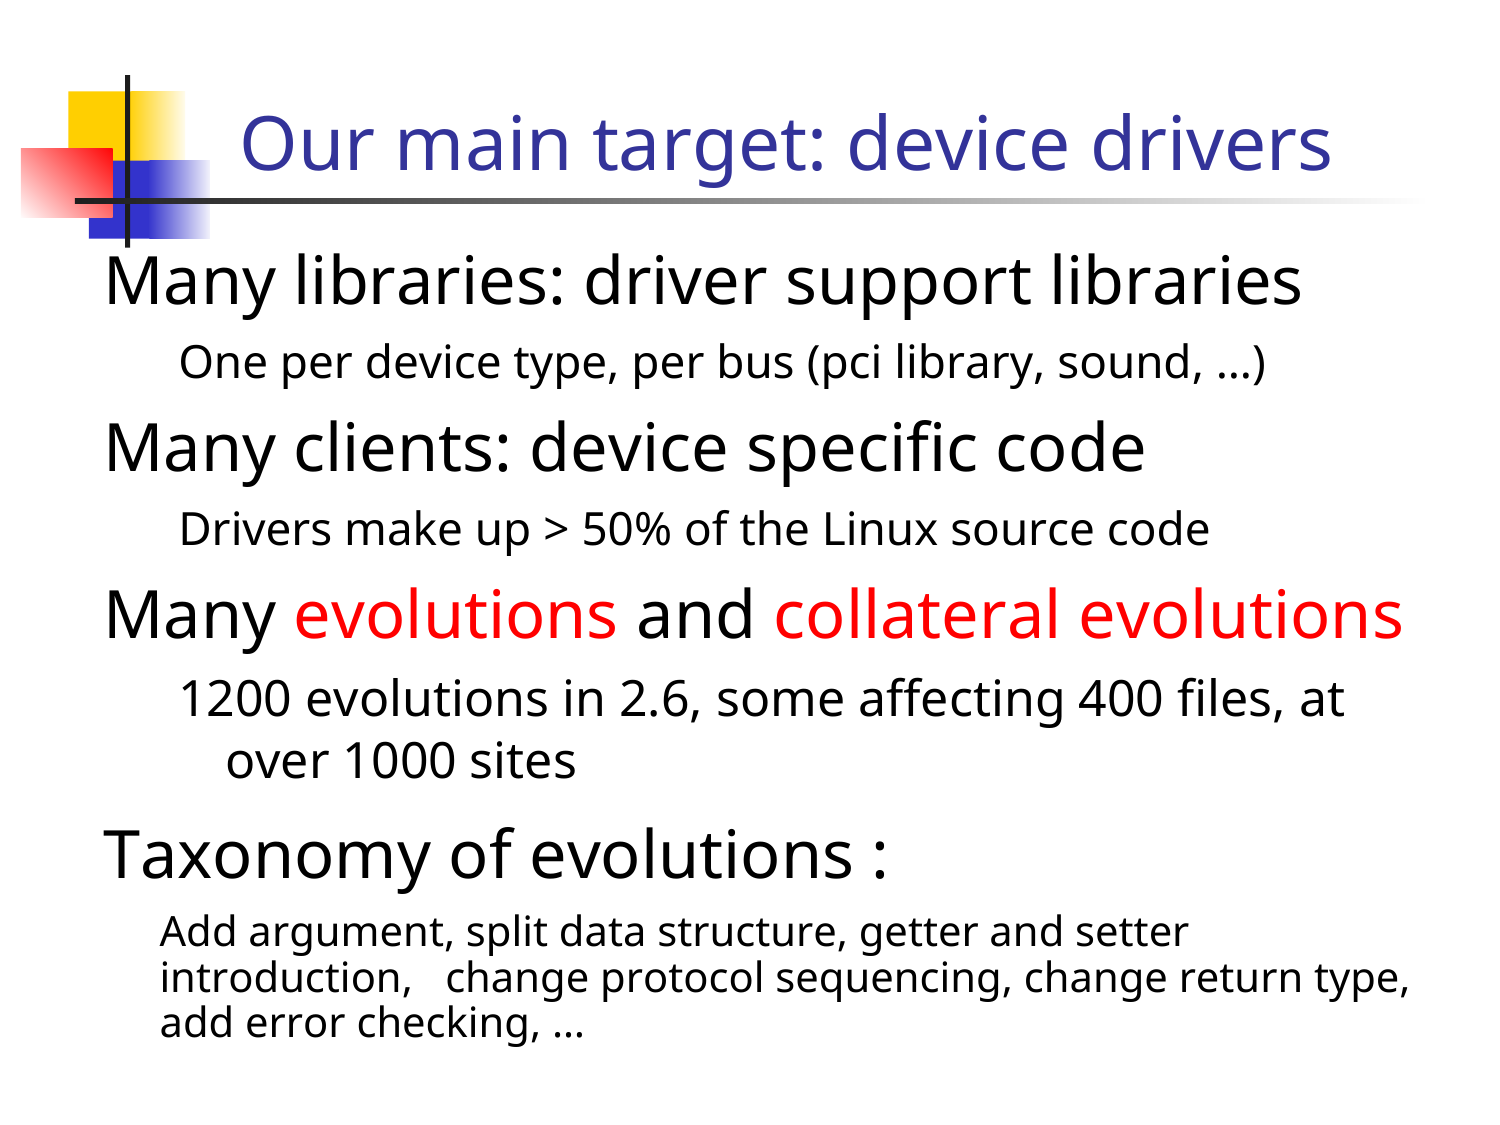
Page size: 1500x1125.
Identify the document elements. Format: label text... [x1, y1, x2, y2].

list Many libraries: driver support libraries One per device type, per bus (pci library, sound, …) Many clients: device specific code Drivers make up > 50% of the Linux source code Many evolutions and collateral evolutions 1200 evolutions in 2.6, some affecting 400 files, at over 1000 sites Taxonomy of evolutions : Add argument, split data structure, getter and setter introduction, change protocol sequencing, change return type, add error checking, … [88, 231, 1439, 1100]
title Our main target: device drivers [224, 12, 1500, 200]
